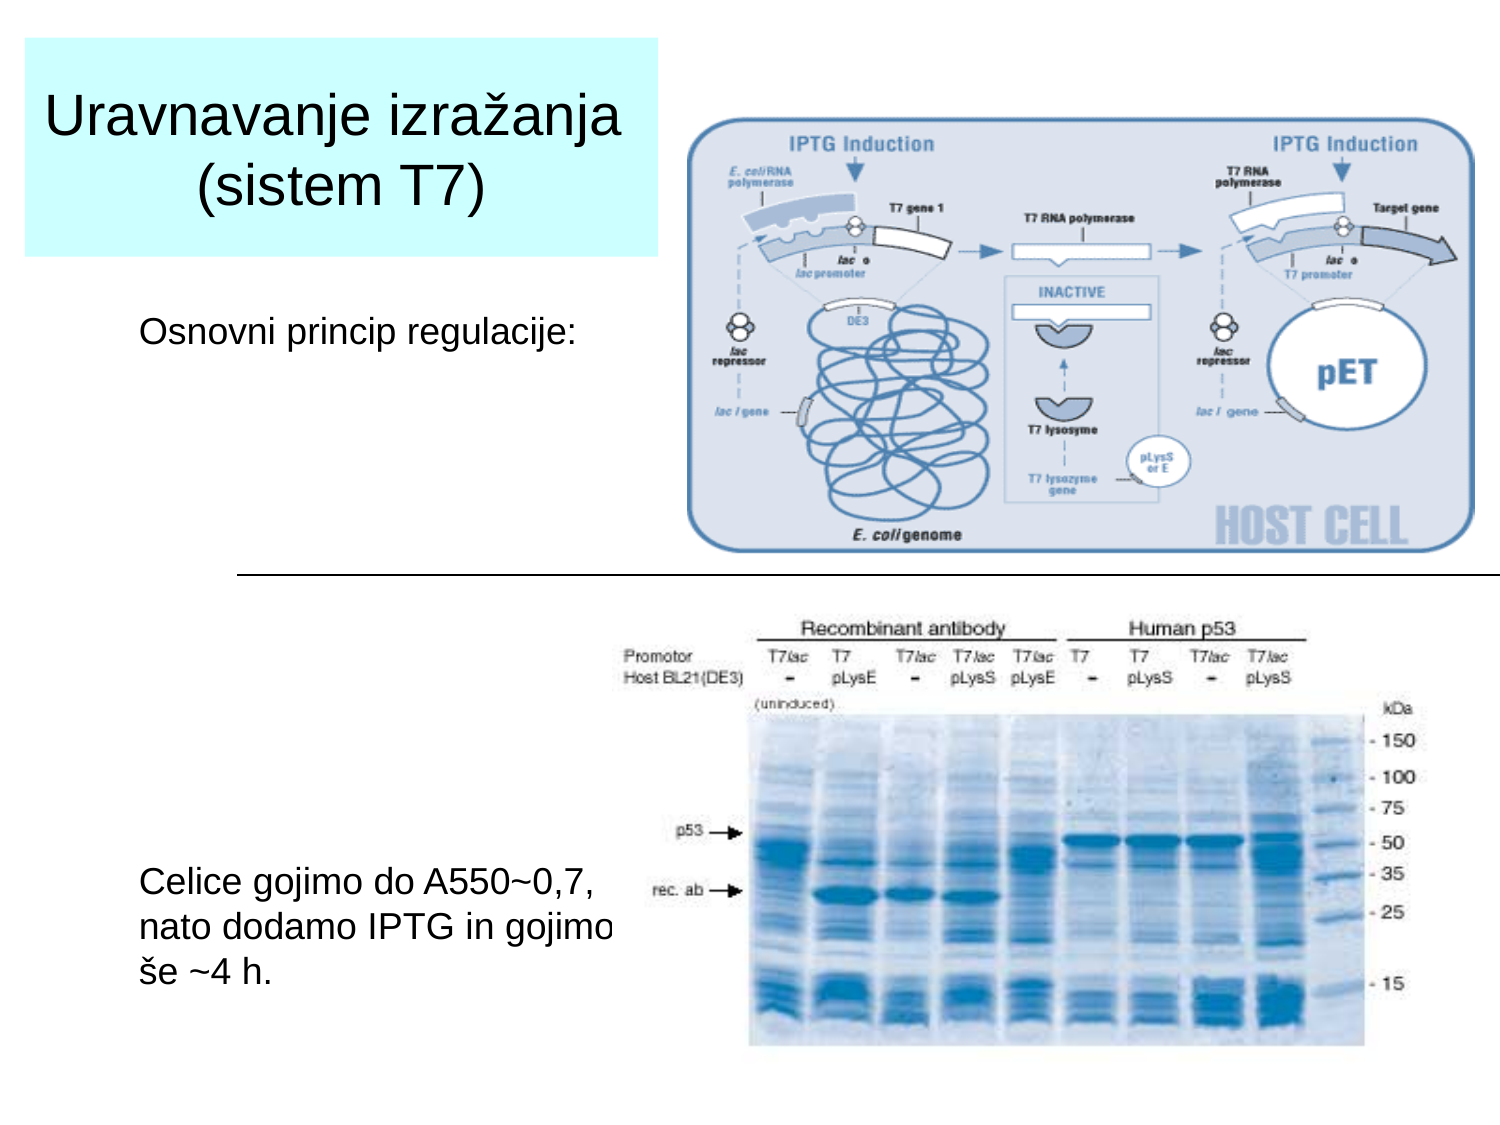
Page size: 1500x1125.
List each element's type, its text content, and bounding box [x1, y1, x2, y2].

picture [687, 99, 1475, 571]
text_box Uravnavanje izražanja (sistem T7) [24, 37, 659, 257]
picture [612, 599, 1438, 1085]
text_box Osnovni princip regulacije: Celice gojimo do A550~0,7, nato dodamo IPTG in gojimo še ~4 h. [123, 299, 916, 1074]
